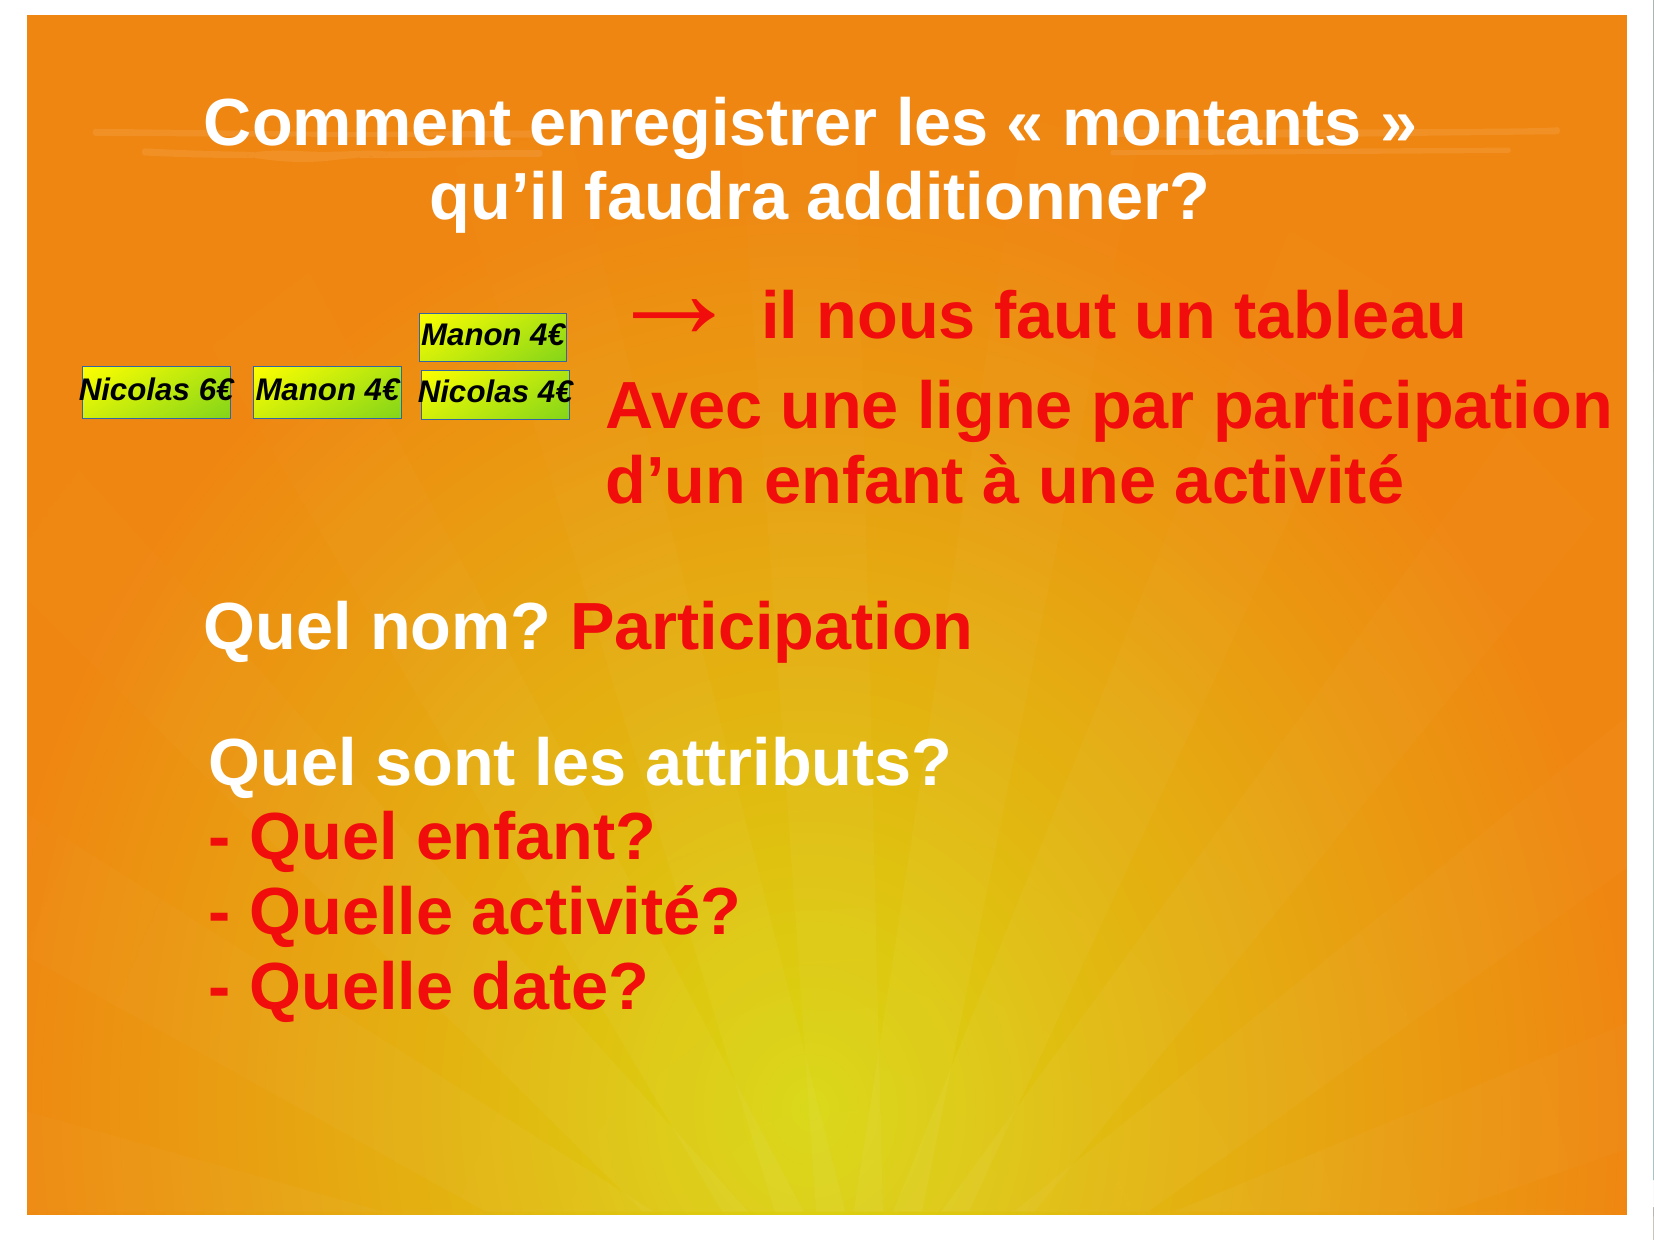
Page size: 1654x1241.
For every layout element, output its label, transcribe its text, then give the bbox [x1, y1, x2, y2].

text_box Manon 4€ [253, 366, 402, 419]
text_box Manon 4€ [419, 313, 567, 362]
text_box Quel sont les attributs? - Quel enfant? - Quelle activité? - Quelle date? [194, 809, 691, 939]
text_box Nicolas 4€ [421, 370, 570, 420]
text_box Comment enregistrer les « montants » qu’il faudra additionner? [189, 94, 686, 225]
text_box Nicolas 6€ [82, 366, 231, 419]
text_box Quel nom? Participation [188, 561, 685, 691]
text_box → il nous faut un tableau Avec une ligne par participation d’un enfant à une activité [590, 301, 1087, 432]
